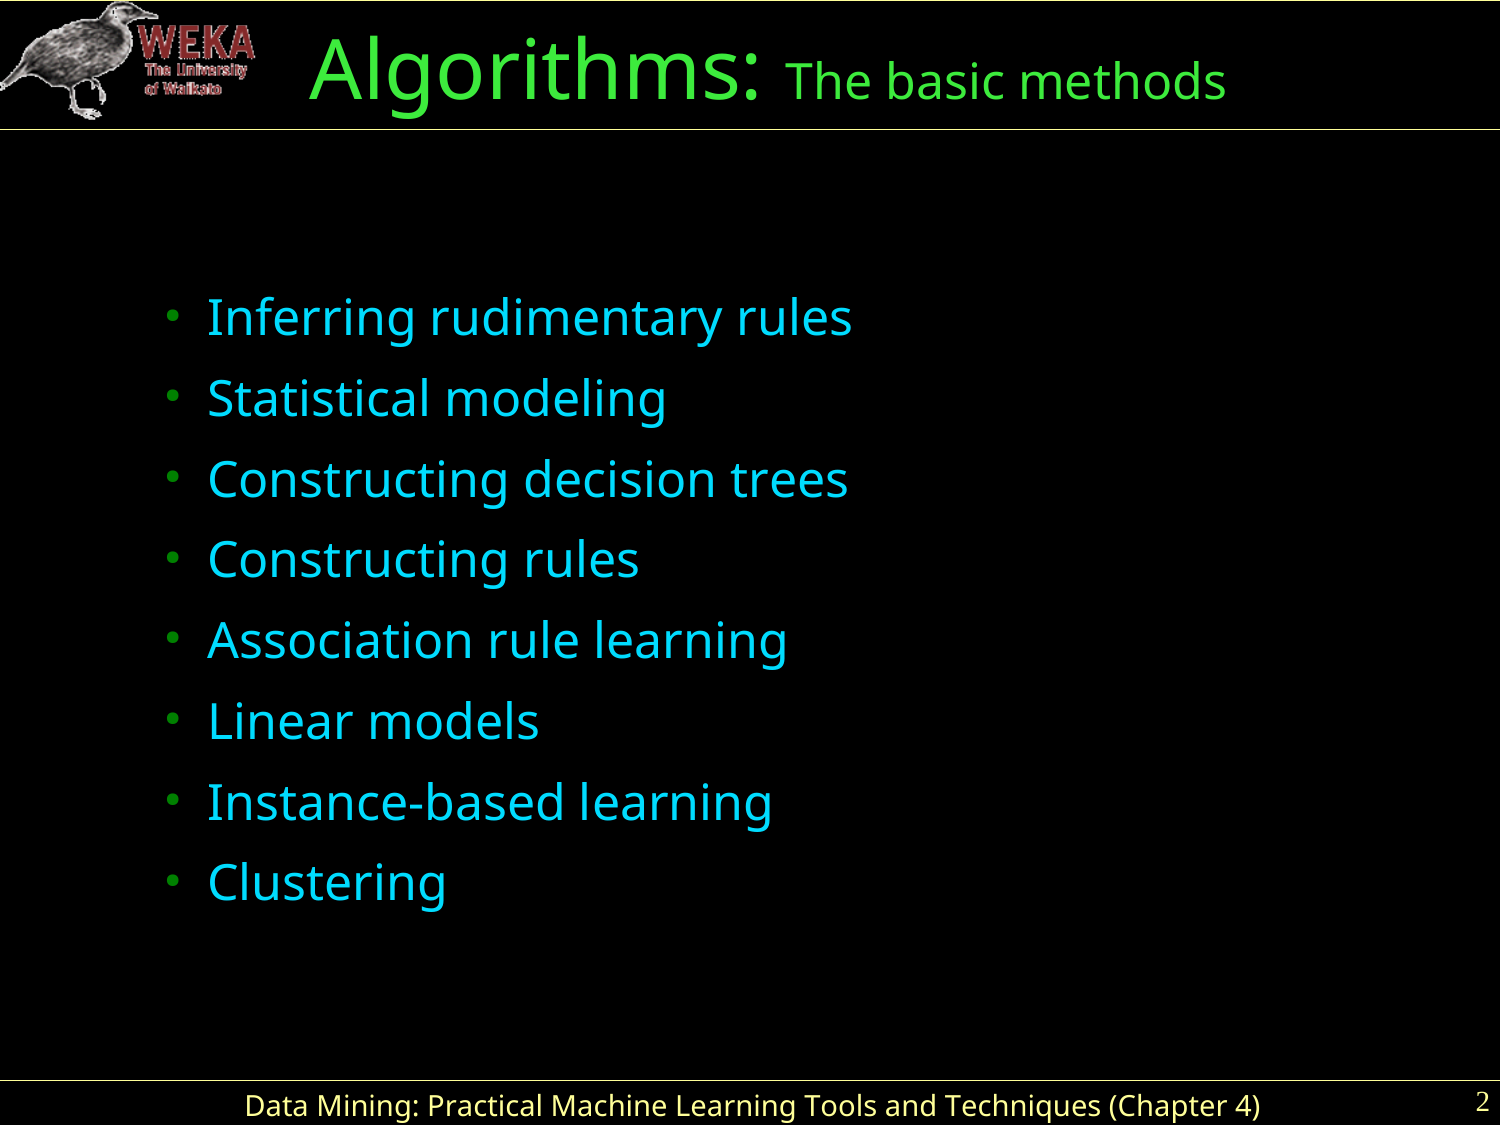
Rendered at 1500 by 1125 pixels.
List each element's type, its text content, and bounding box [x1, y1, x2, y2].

text_box Inferring rudimentary rules Statistical modeling Constructing decision trees Constructing rules Association rule learning Linear models Instance-based learning Clustering [149, 275, 1388, 951]
title Algorithms: The basic methods [295, 0, 1500, 148]
picture [0, 1, 266, 129]
